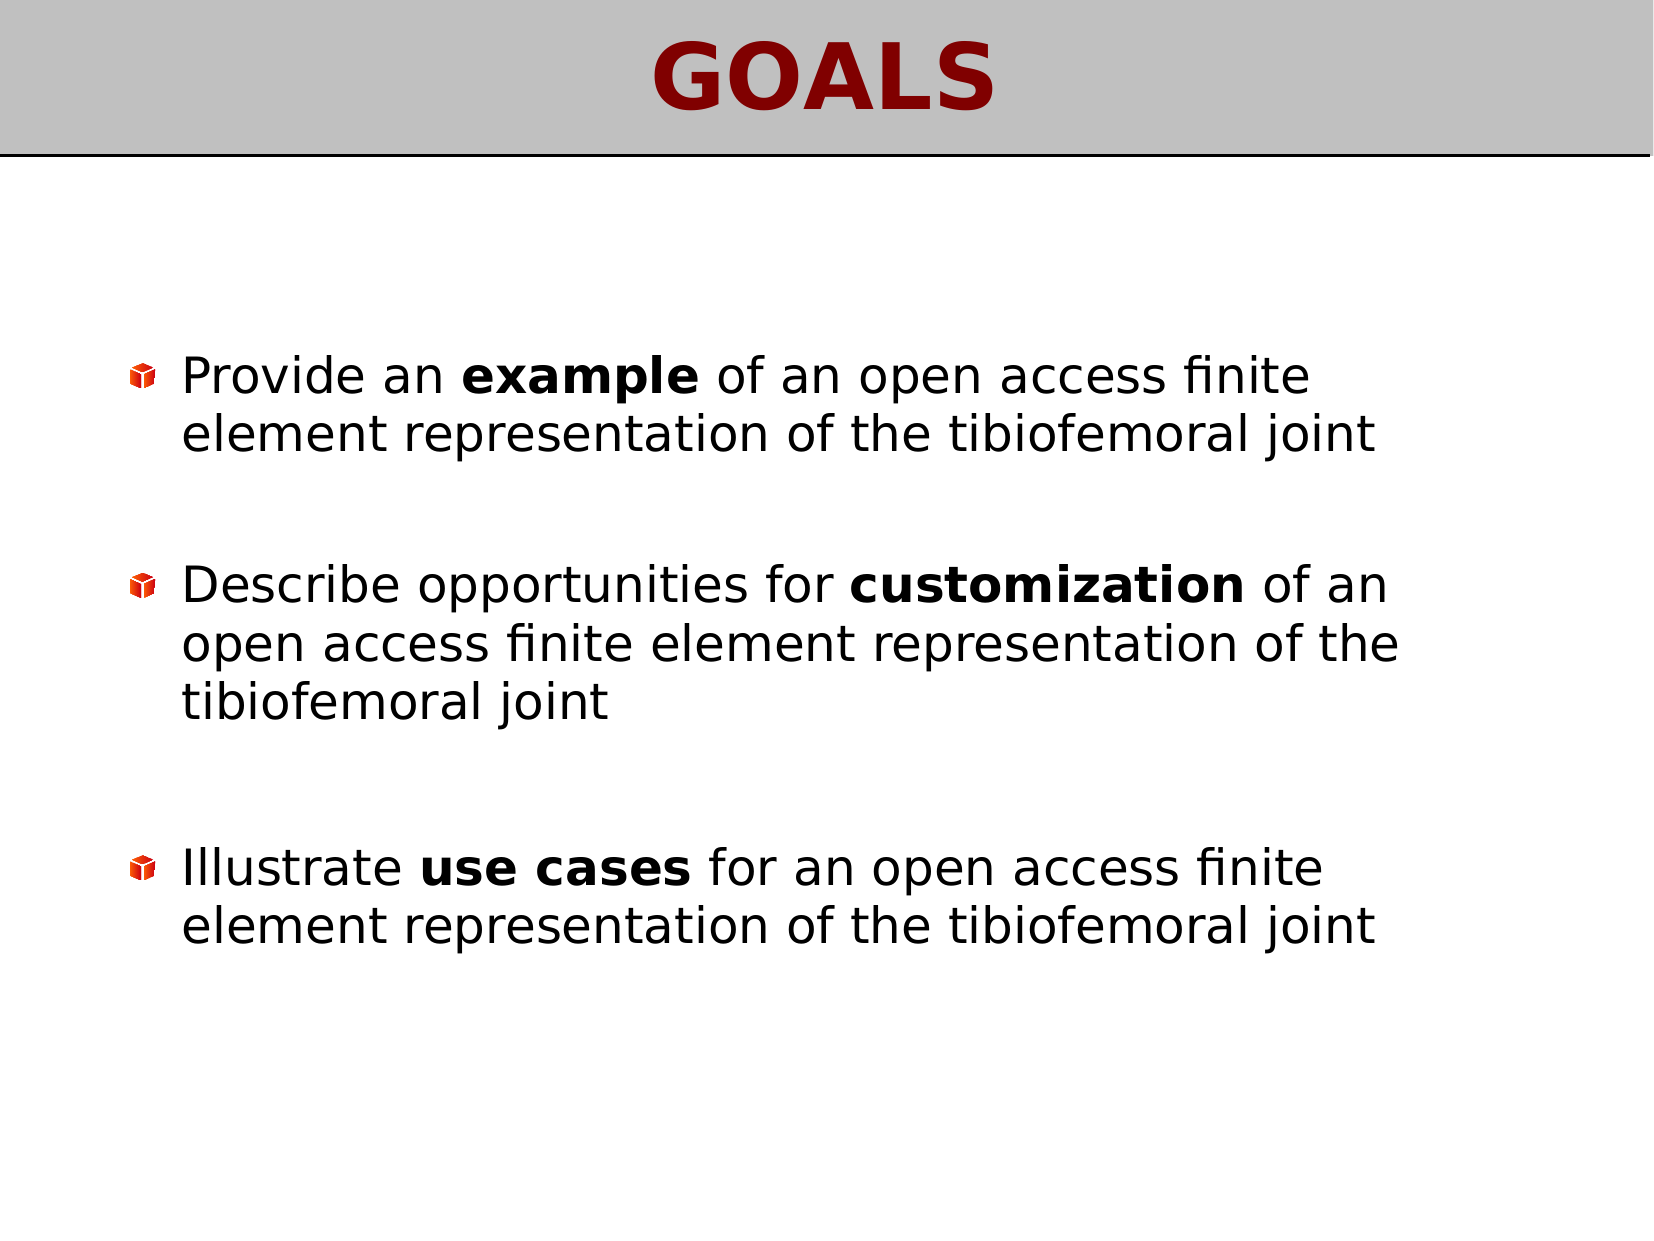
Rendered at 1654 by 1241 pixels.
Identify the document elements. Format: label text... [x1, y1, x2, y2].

text_box GOALS [0, 24, 1651, 132]
text_box [0, 0, 1654, 156]
text_box Provide an example of an open access finite element representation of the tibiofemoral joint Describe opportunities for customization of an open access finite element representation of the tibiofemoral joint Illustrate use cases for an open access finite element representation of the tibiofemoral joint [114, 339, 1540, 966]
